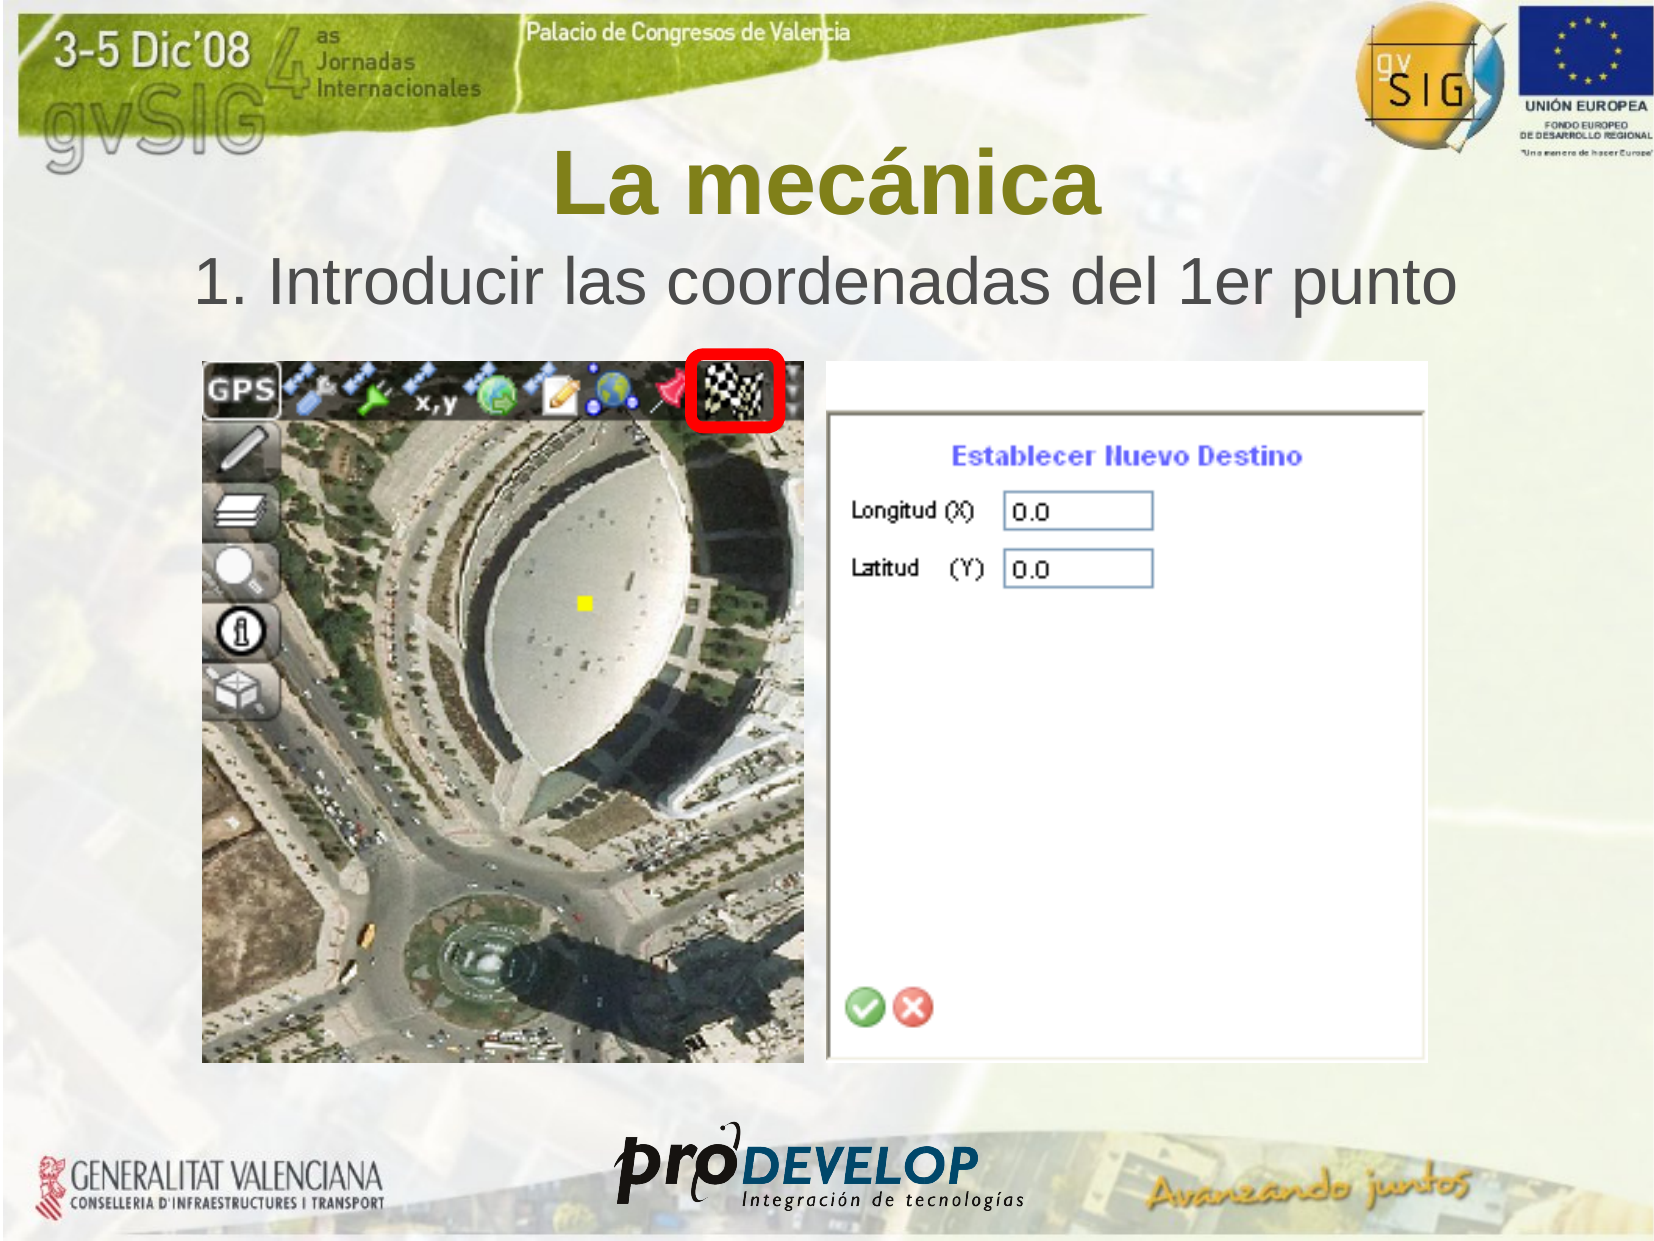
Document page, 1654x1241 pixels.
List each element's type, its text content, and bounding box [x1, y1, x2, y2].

picture [3, 0, 1654, 1241]
title La mecánica [82, 78, 1571, 208]
subtitle 1. Introducir las coordenadas del 1er punto [82, 208, 1571, 355]
